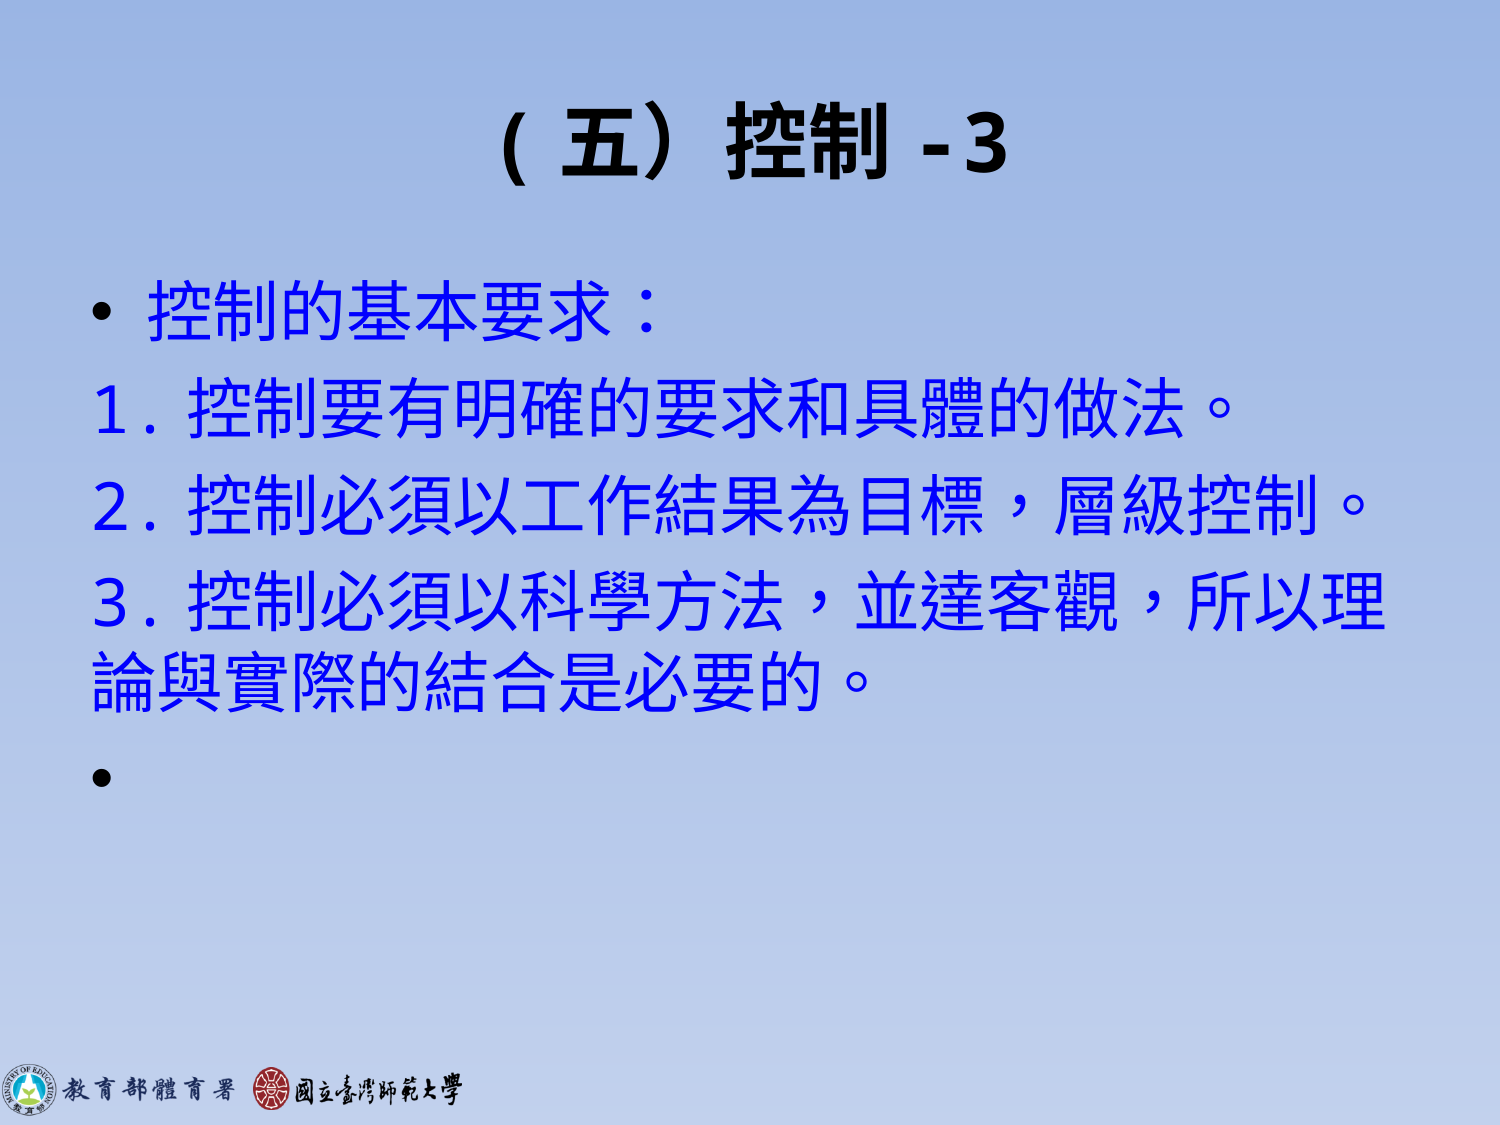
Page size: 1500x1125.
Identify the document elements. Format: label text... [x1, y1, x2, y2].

title (五）控制-3 [75, 45, 1426, 233]
list 控制的基本要求： 1.控制要有明確的要求和具體的做法。 2.控制必須以工作結果為目標，層級控制。 3.控制必須以科學方法，並達客觀，所以理論與實際的結合是必要的。 [75, 262, 1426, 1005]
